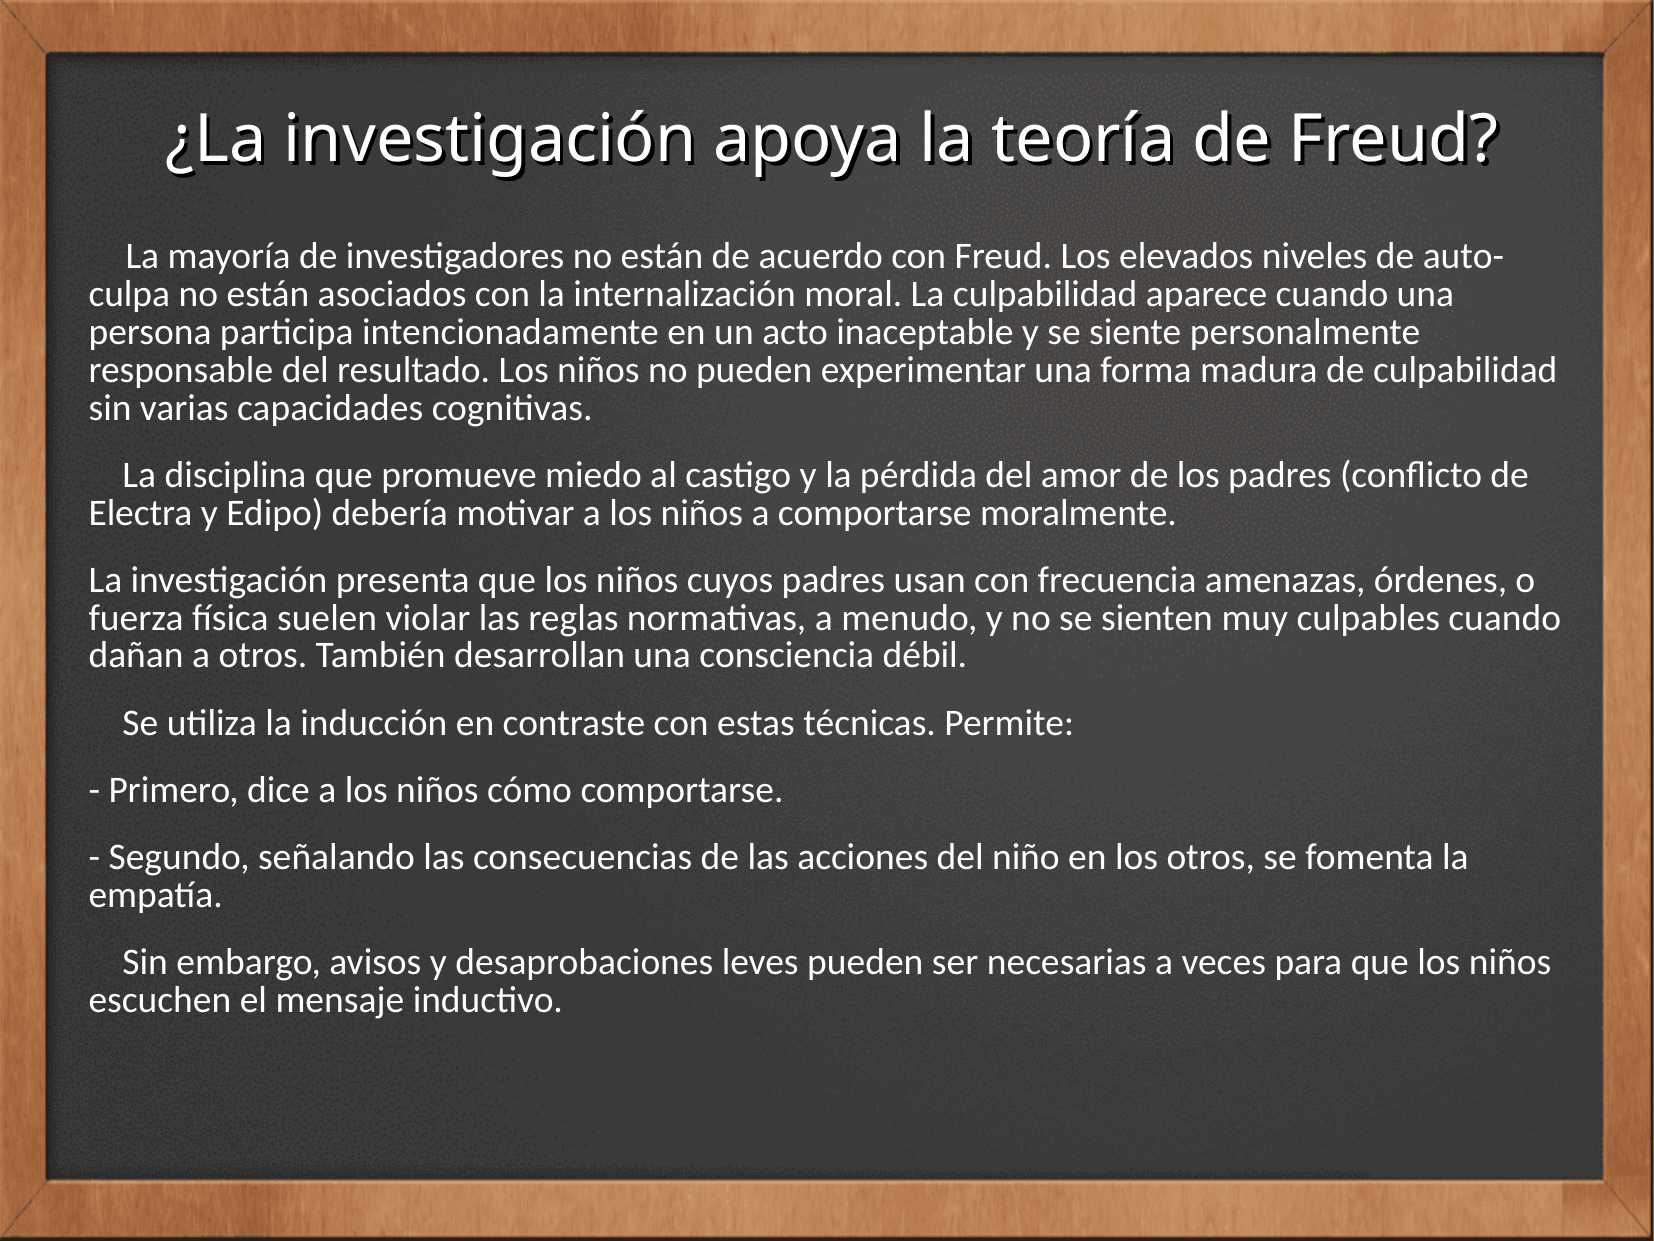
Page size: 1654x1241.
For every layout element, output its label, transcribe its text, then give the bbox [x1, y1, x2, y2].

title ¿La investigación apoya la teoría de Freud? [88, 59, 1577, 213]
list La mayoría de investigadores no están de acuerdo con Freud. Los elevados niveles de auto-culpa no están asociados con la internalización moral. La culpabilidad aparece cuando una persona participa intencionadamente en un acto inaceptable y se siente personalmente responsable del resultado. Los niños no pueden experimentar una forma madura de culpabilidad sin varias capacidades cognitivas. La disciplina que promueve miedo al castigo y la pérdida del amor de los padres (conflicto de Electra y Edipo) debería motivar a los niños a comportarse moralmente. La investigación presenta que los niños cuyos padres usan con frecuencia amenazas, órdenes, o fuerza física suelen violar las reglas normativas, a menudo, y no se sienten muy culpables cuando dañan a otros. También desarrollan una consciencia débil. Se utiliza la inducción en contraste con estas técnicas. Permite: - Primero, dice a los niños cómo comportarse. - Segundo, señalando las consecuencias de las acciones del niño en los otros, se fomenta la empatía. Sin embargo, avisos y desaprobaciones leves pueden ser necesarias a veces para que los niños escuchen el mensaje inductivo. [88, 236, 1577, 1152]
picture [0, 0, 1654, 1241]
